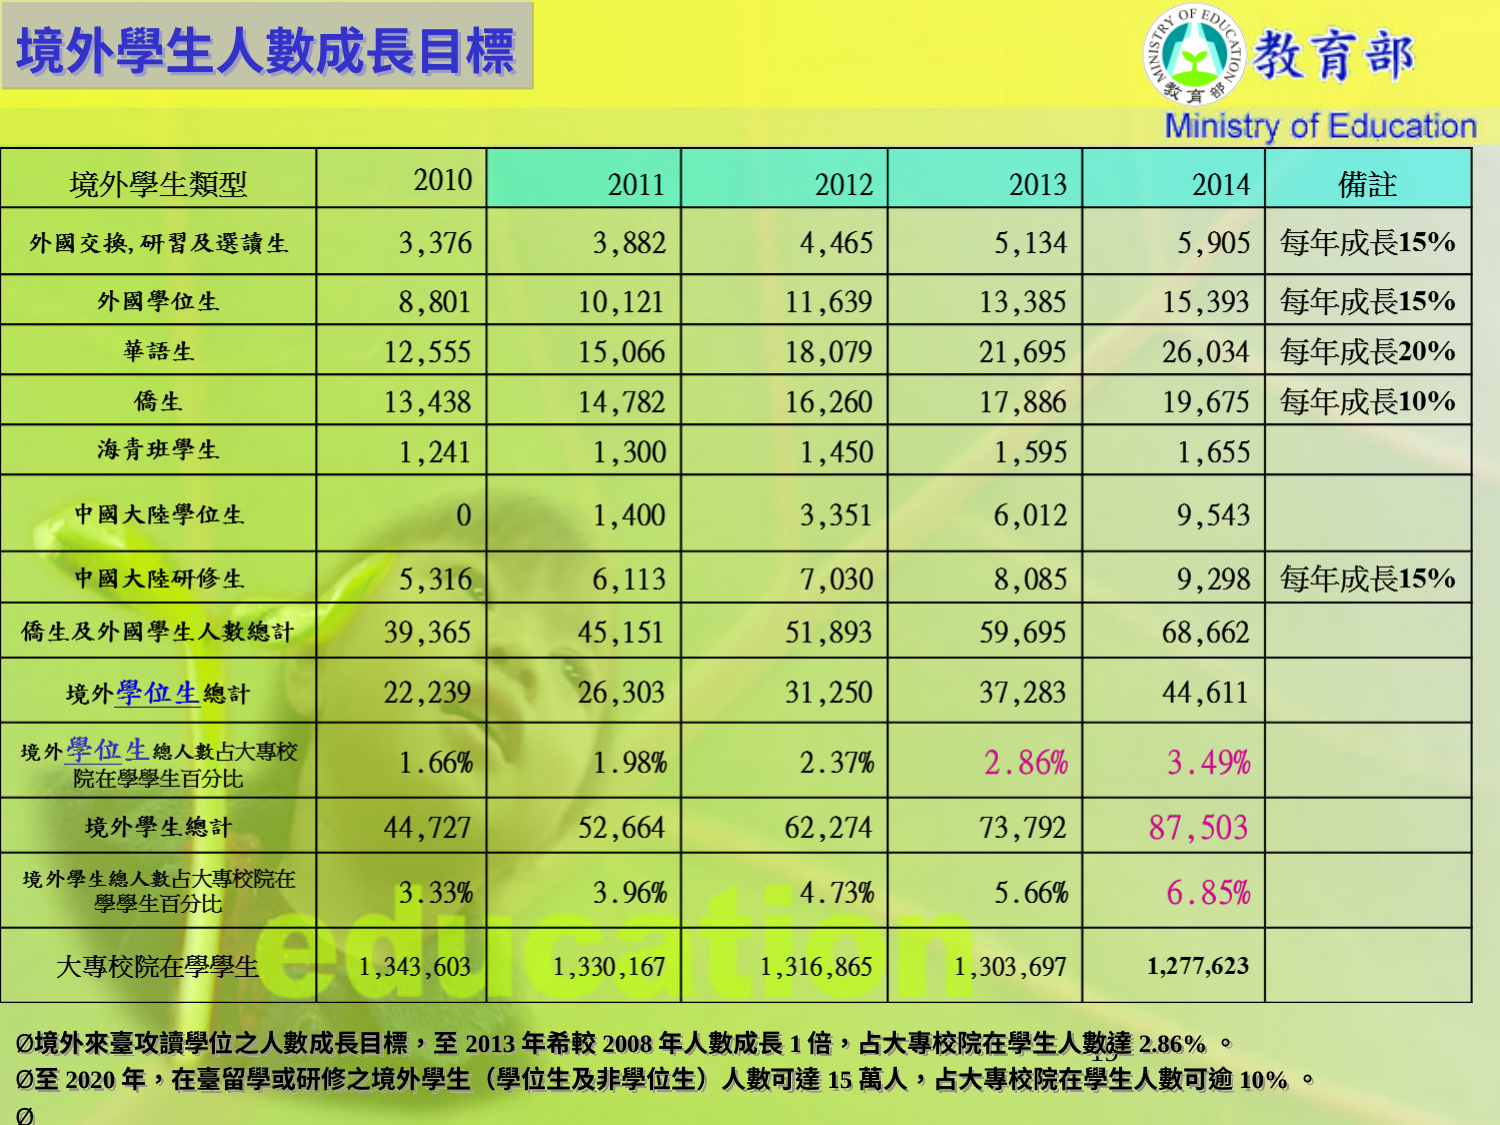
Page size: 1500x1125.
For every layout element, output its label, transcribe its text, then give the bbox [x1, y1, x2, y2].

text_box 境外學生人數成長目標 [0, 0, 532, 87]
text_box 境外來臺攻讀學位之人數成長目標，至2013年希較2008年人數成長1倍，占大專校院在學生人數達2.86%。 至2020年，在臺留學或研修之境外學生（學位生及非學位生）人數可達15萬人，占大專校院在學生人數可逾10%。 [0, 1023, 1459, 1125]
picture [0, 147, 1475, 1003]
